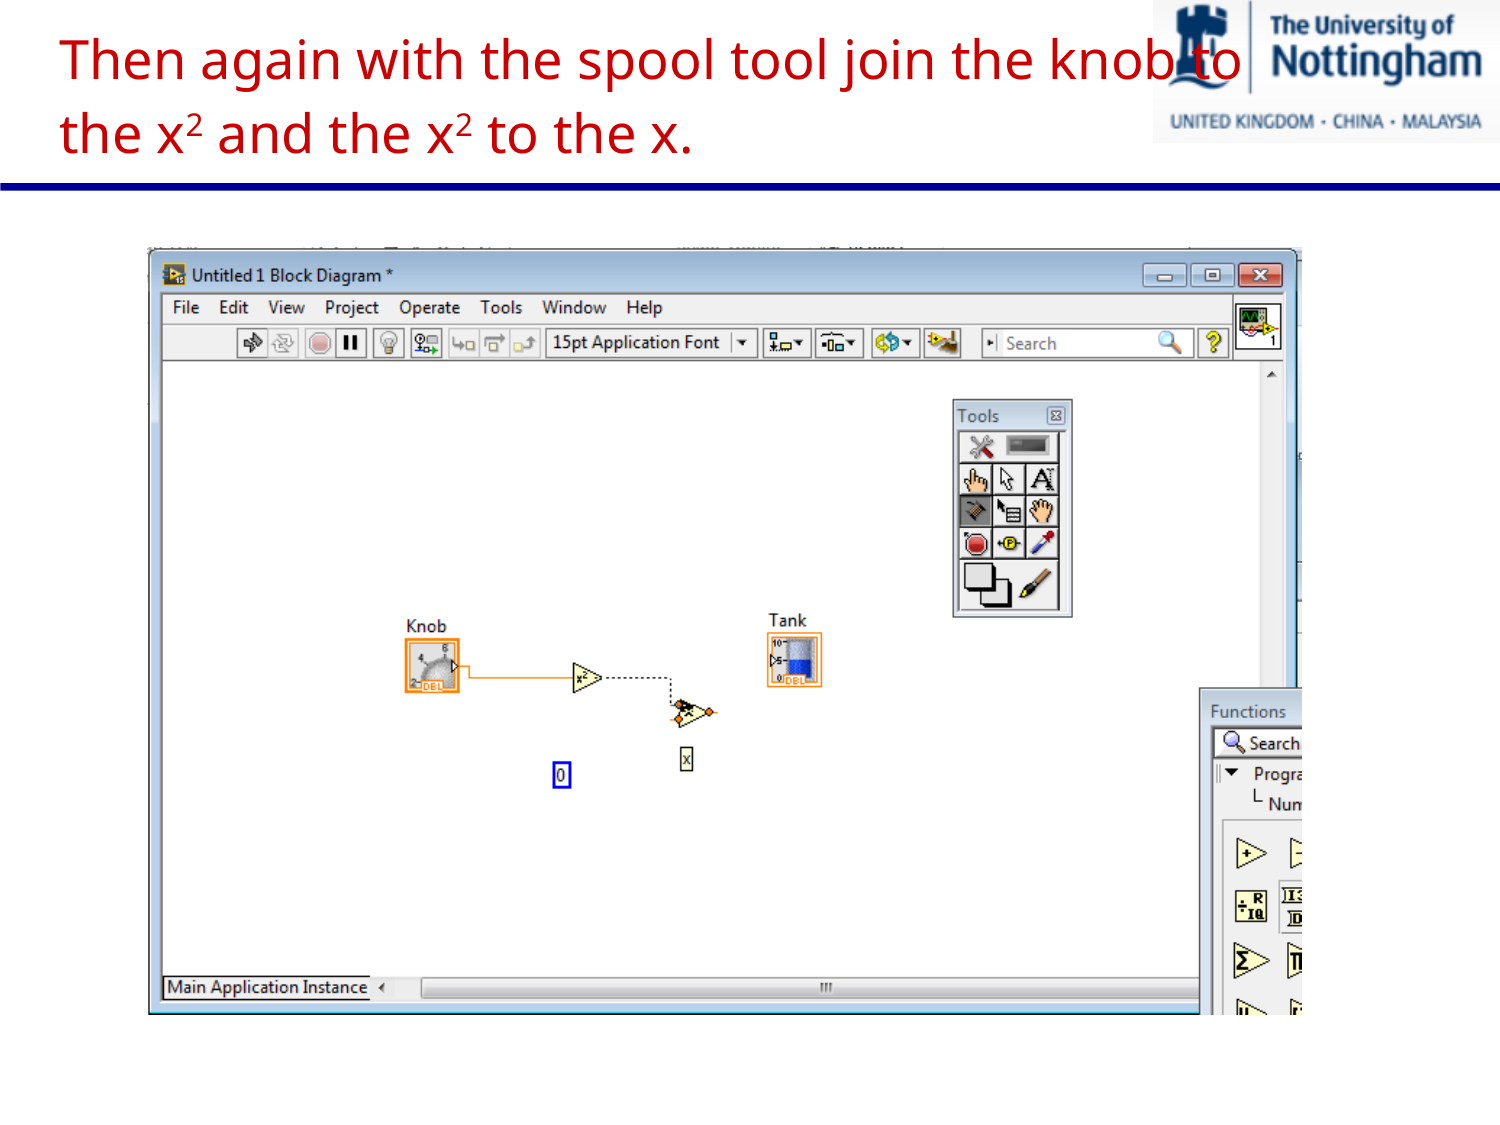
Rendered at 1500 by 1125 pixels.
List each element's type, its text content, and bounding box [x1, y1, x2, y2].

picture [1153, 0, 1500, 143]
title Then again with the spool tool join the knob to the x2 and the x2 to the x. [59, 31, 1297, 160]
picture [147, 247, 1302, 1015]
